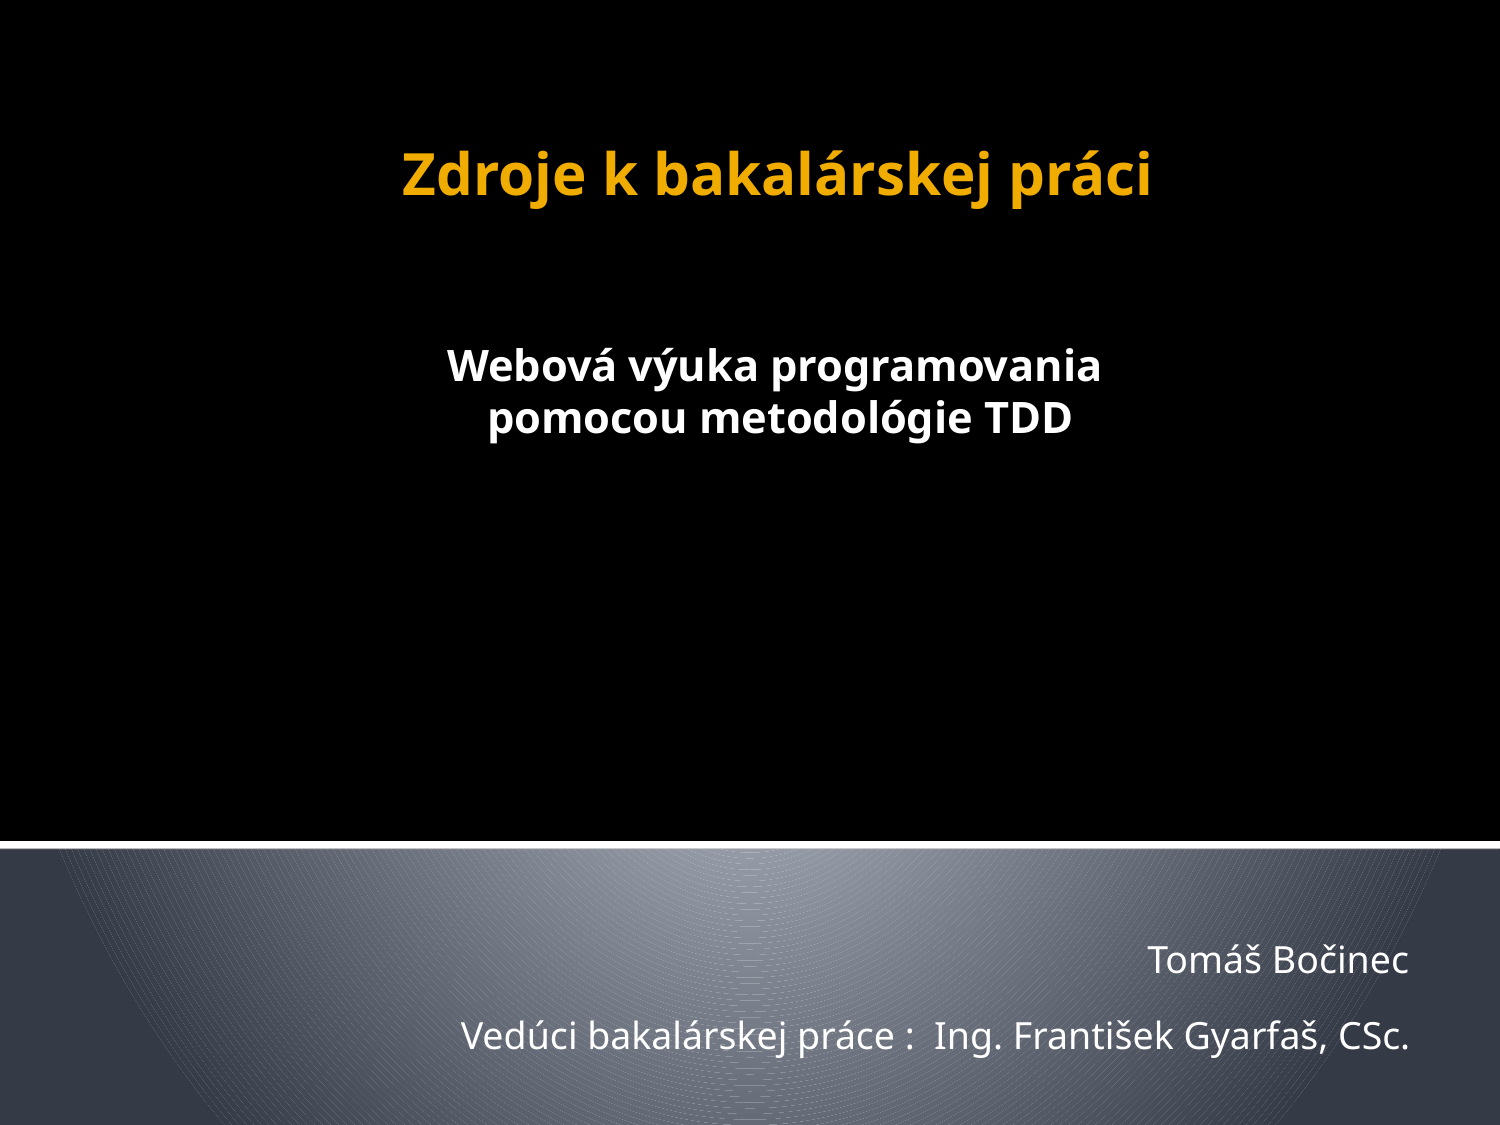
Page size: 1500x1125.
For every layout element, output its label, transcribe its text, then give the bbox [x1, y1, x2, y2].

text_box Tomáš Bočinec [1132, 928, 1425, 989]
subtitle Webová výuka programovania pomocou metodológie TDD [88, 338, 1449, 443]
title Zdroje k bakalárskej práci [112, 137, 1438, 338]
text_box Vedúci bakalárskej práce : Ing. František Gyarfaš, CSc. [446, 1004, 1427, 1065]
